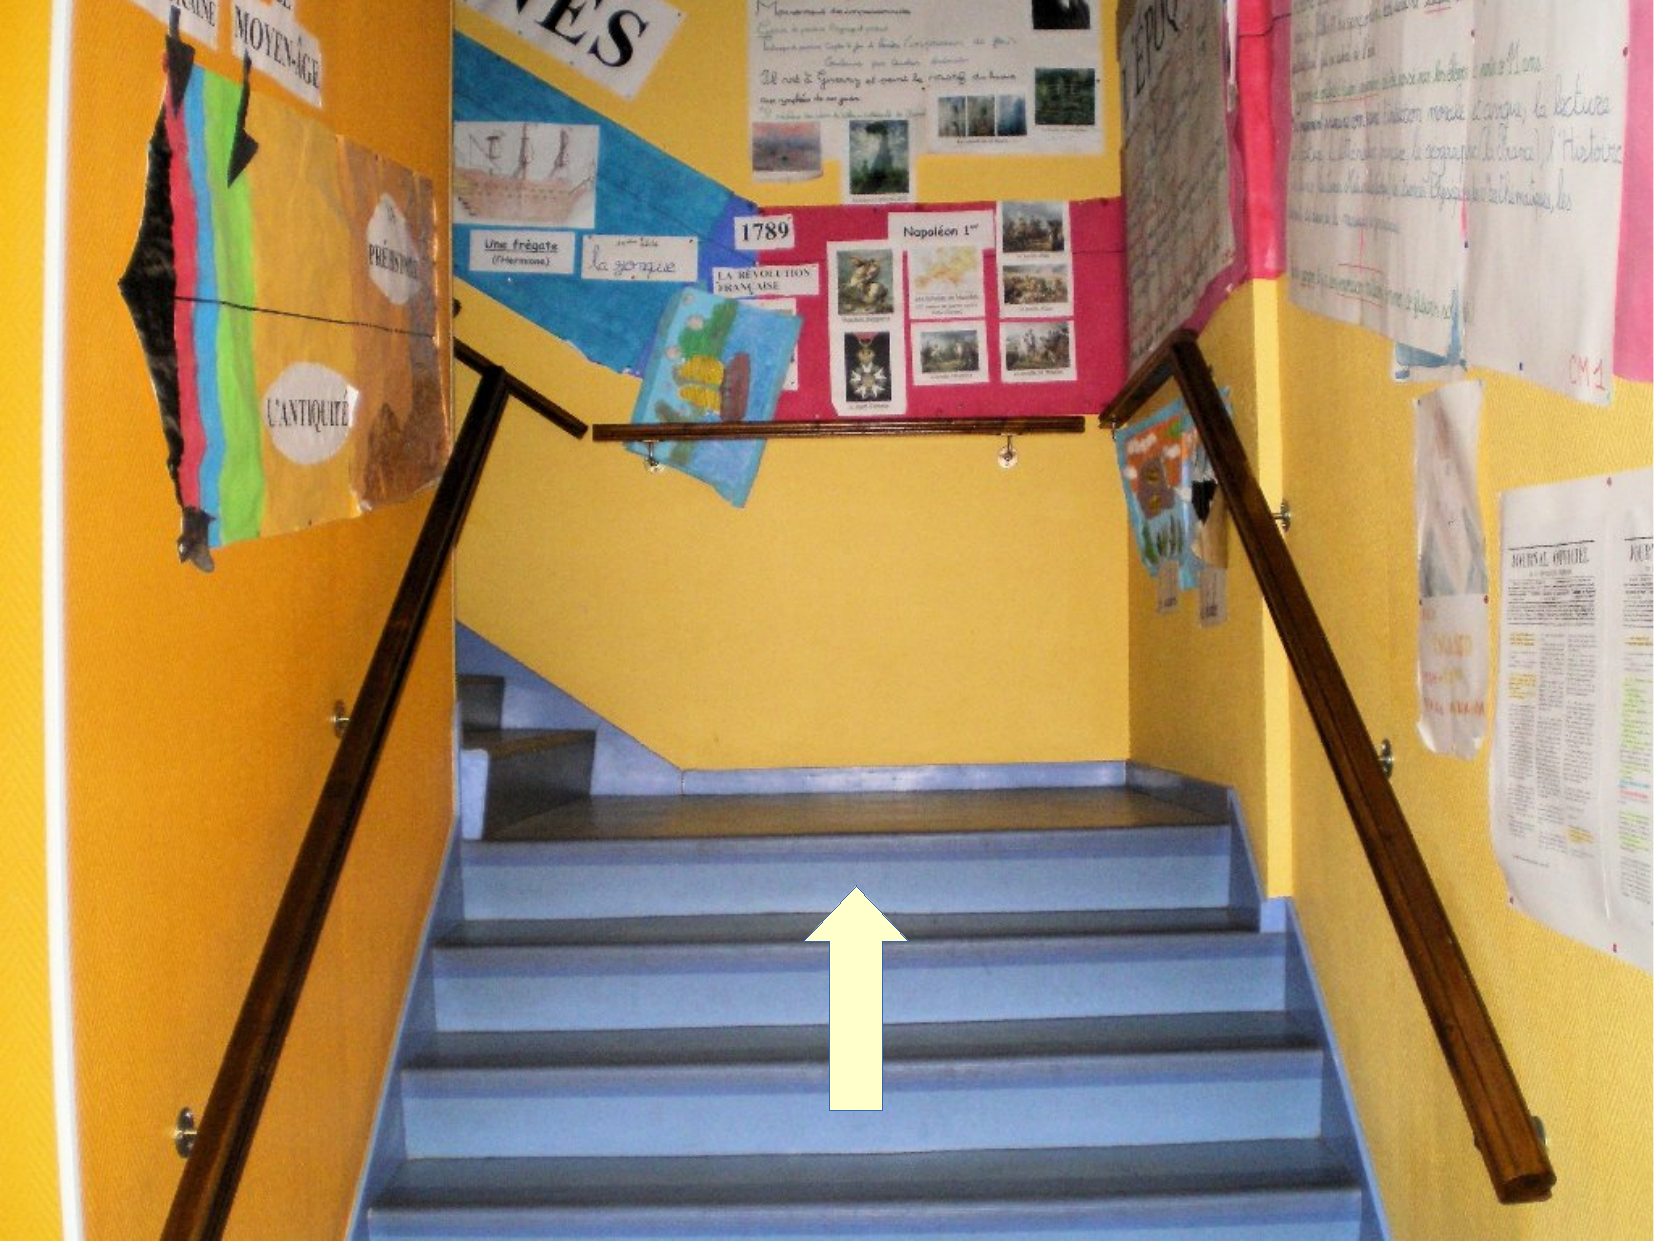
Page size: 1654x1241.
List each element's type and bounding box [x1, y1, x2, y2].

text_box [803, 885, 910, 1111]
picture [0, 0, 1654, 1241]
